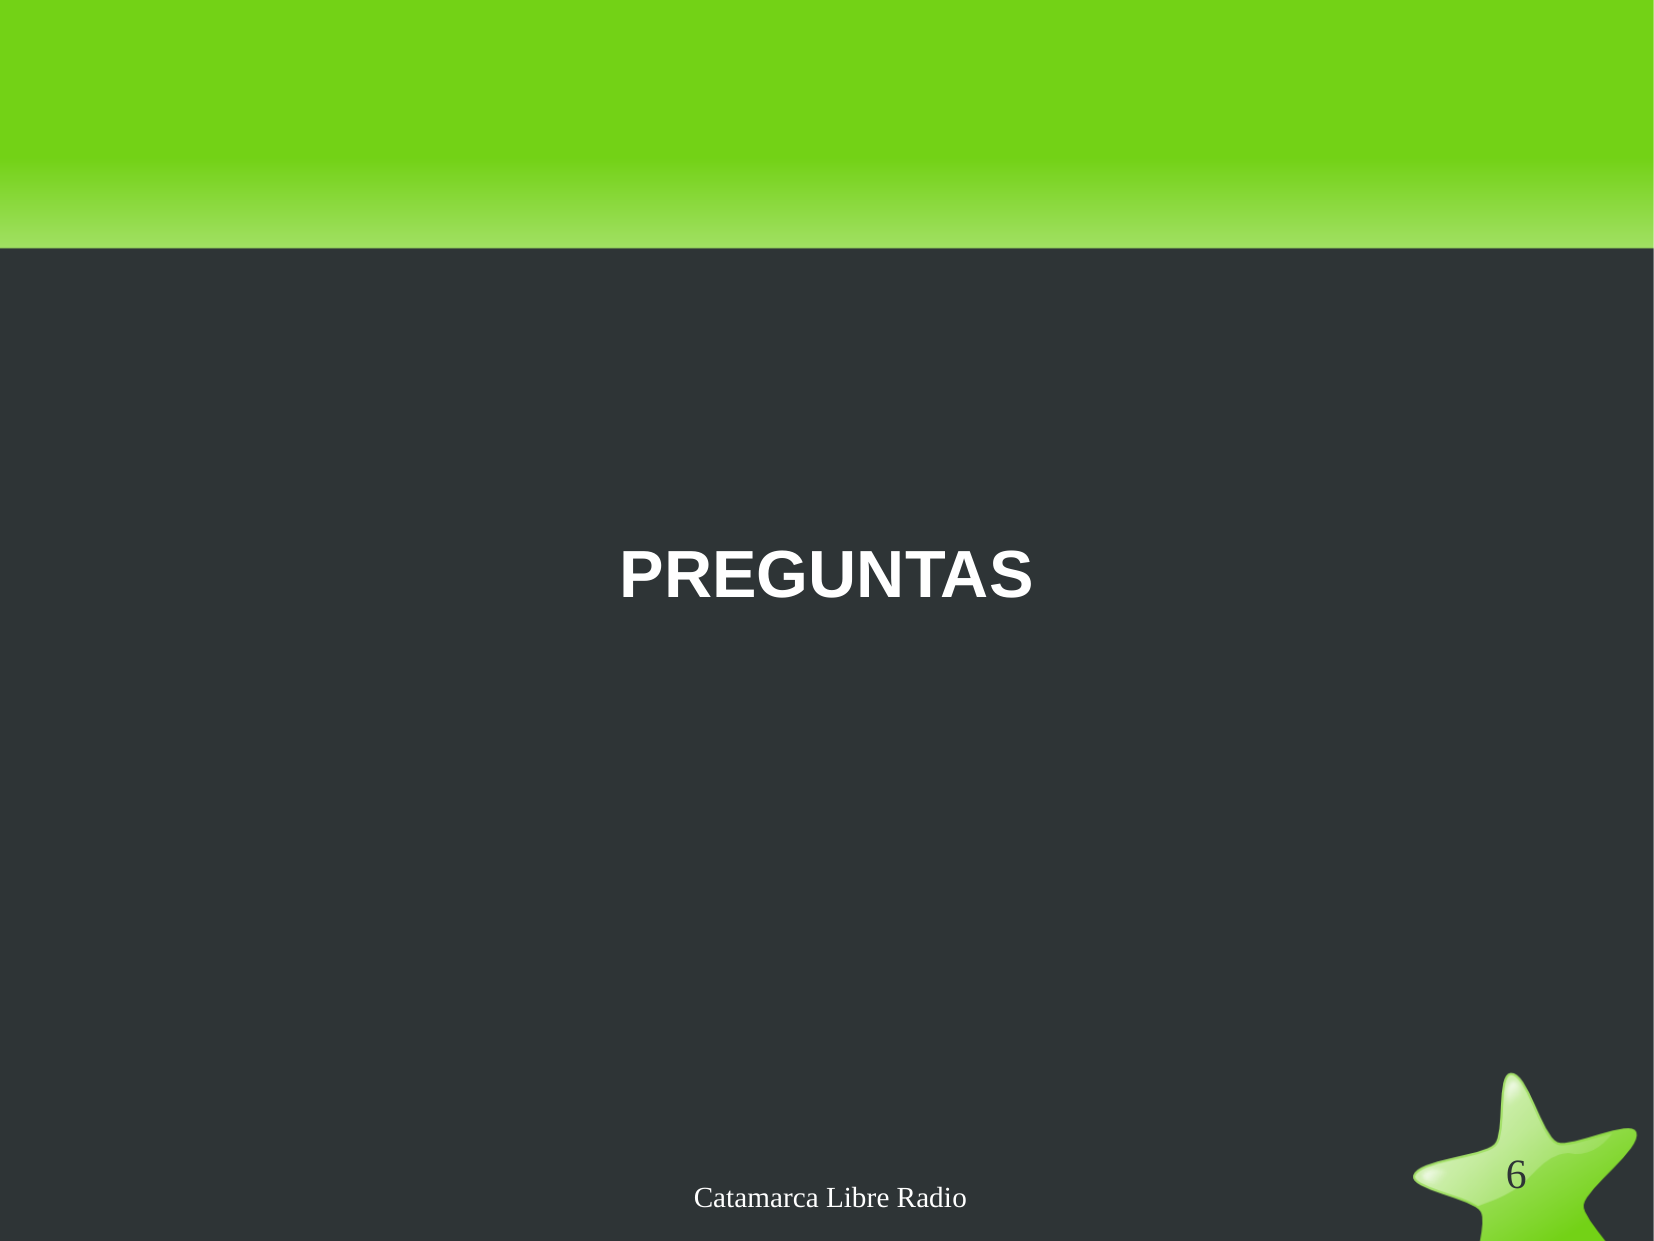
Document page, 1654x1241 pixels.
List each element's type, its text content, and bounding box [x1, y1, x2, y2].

picture [0, 0, 1654, 1241]
text_box PREGUNTAS [59, 529, 1595, 619]
